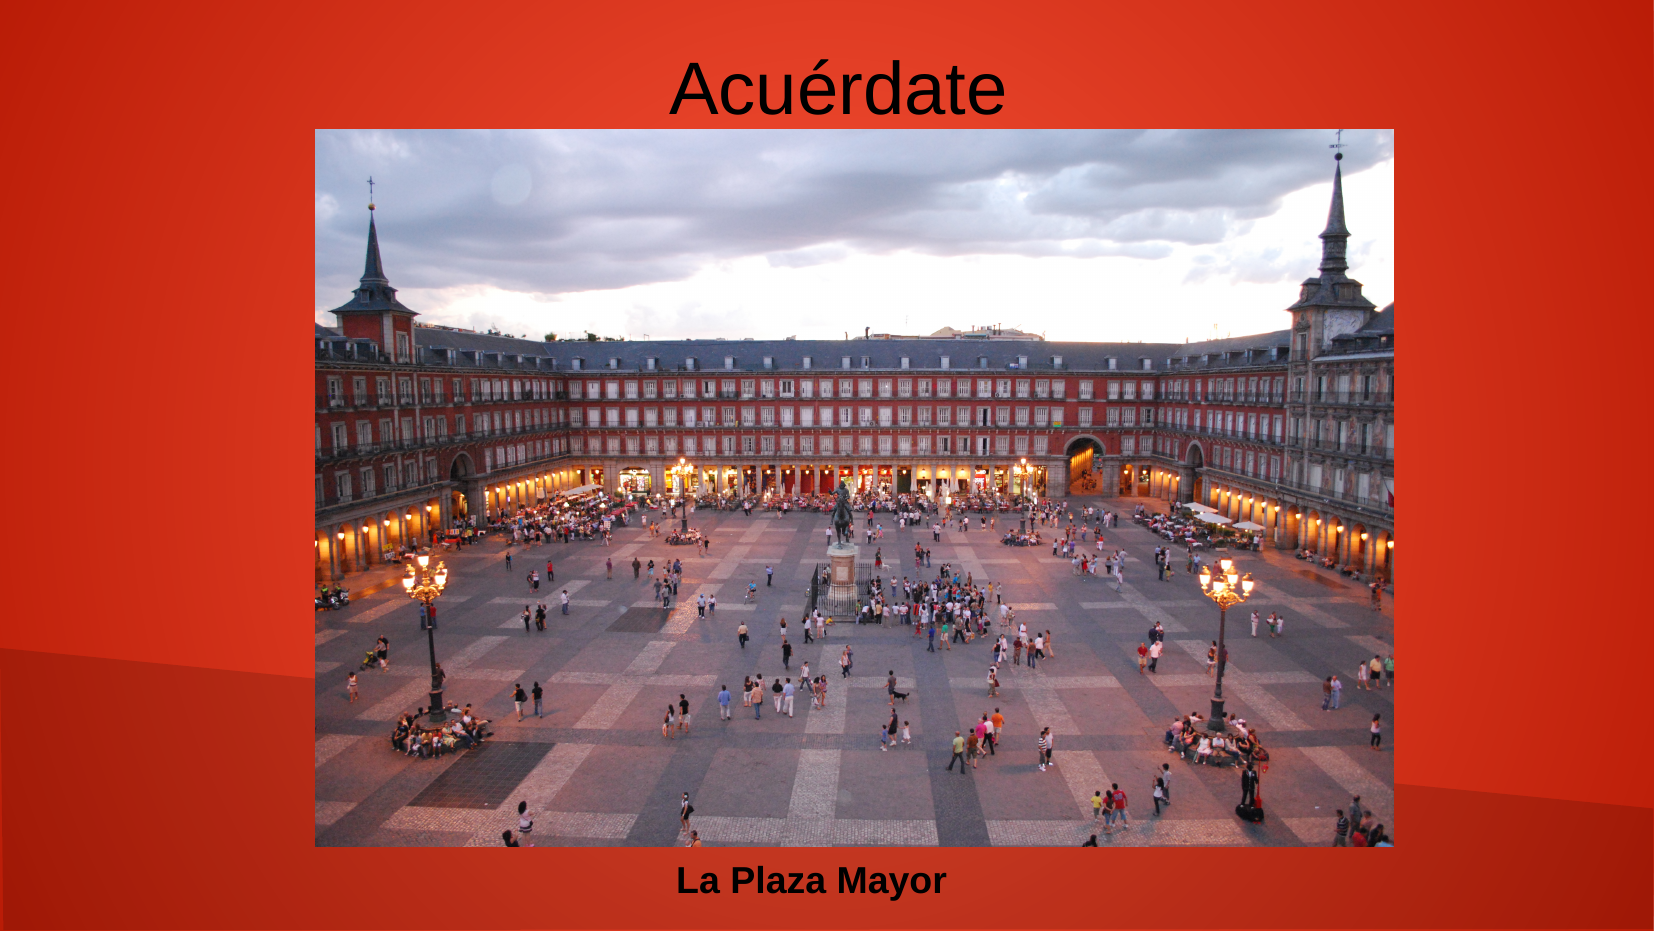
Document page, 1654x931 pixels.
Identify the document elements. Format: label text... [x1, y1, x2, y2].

picture [315, 129, 1394, 847]
title Acuérdate [94, 11, 1583, 166]
text_box La Plaza Mayor [661, 852, 1193, 910]
